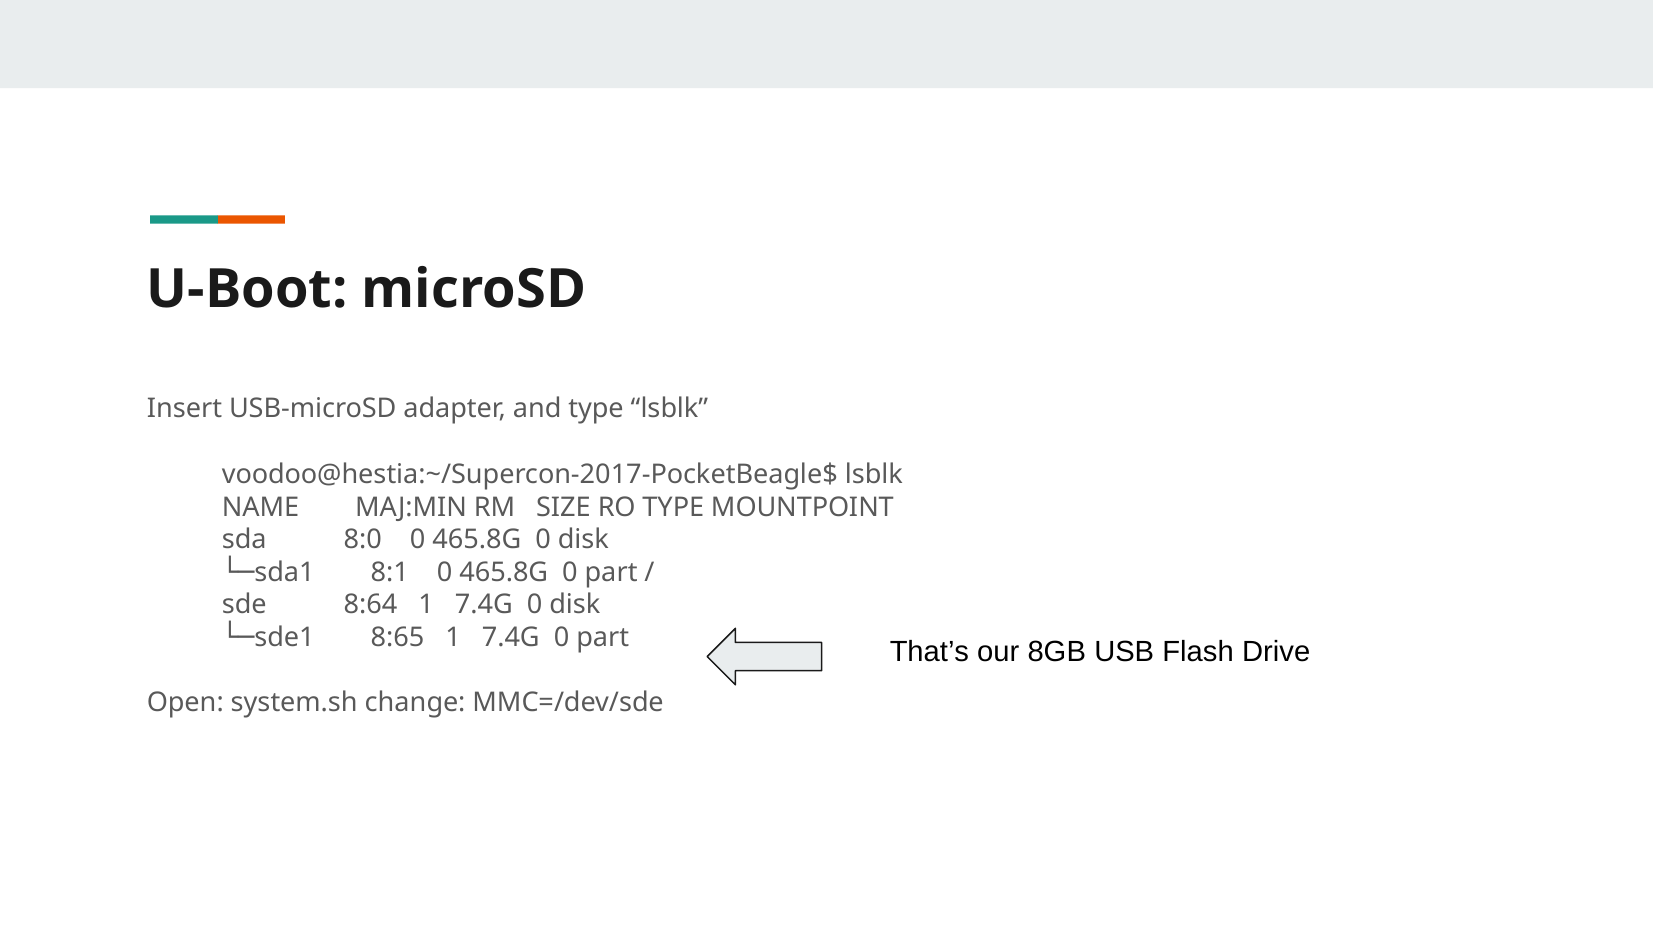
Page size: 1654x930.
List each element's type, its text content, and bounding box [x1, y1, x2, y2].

list Insert USB-microSD adapter, and type “lsblk” voodoo@hestia:~/Supercon-2017-PocketBeagle$ lsblk NAME MAJ:MIN RM SIZE RO TYPE MOUNTPOINT sda 8:0 0 465.8G 0 disk └─sda1 8:1 0 465.8G 0 part / sde 8:64 1 7.4G 0 disk └─sde1 8:65 1 7.4G 0 part Open: system.sh change: MMC=/dev/sde [131, 375, 1522, 785]
title U-Boot: microSD [131, 238, 1522, 336]
text_box [707, 628, 822, 685]
text_box That’s our 8GB USB Flash Drive [874, 617, 1417, 685]
